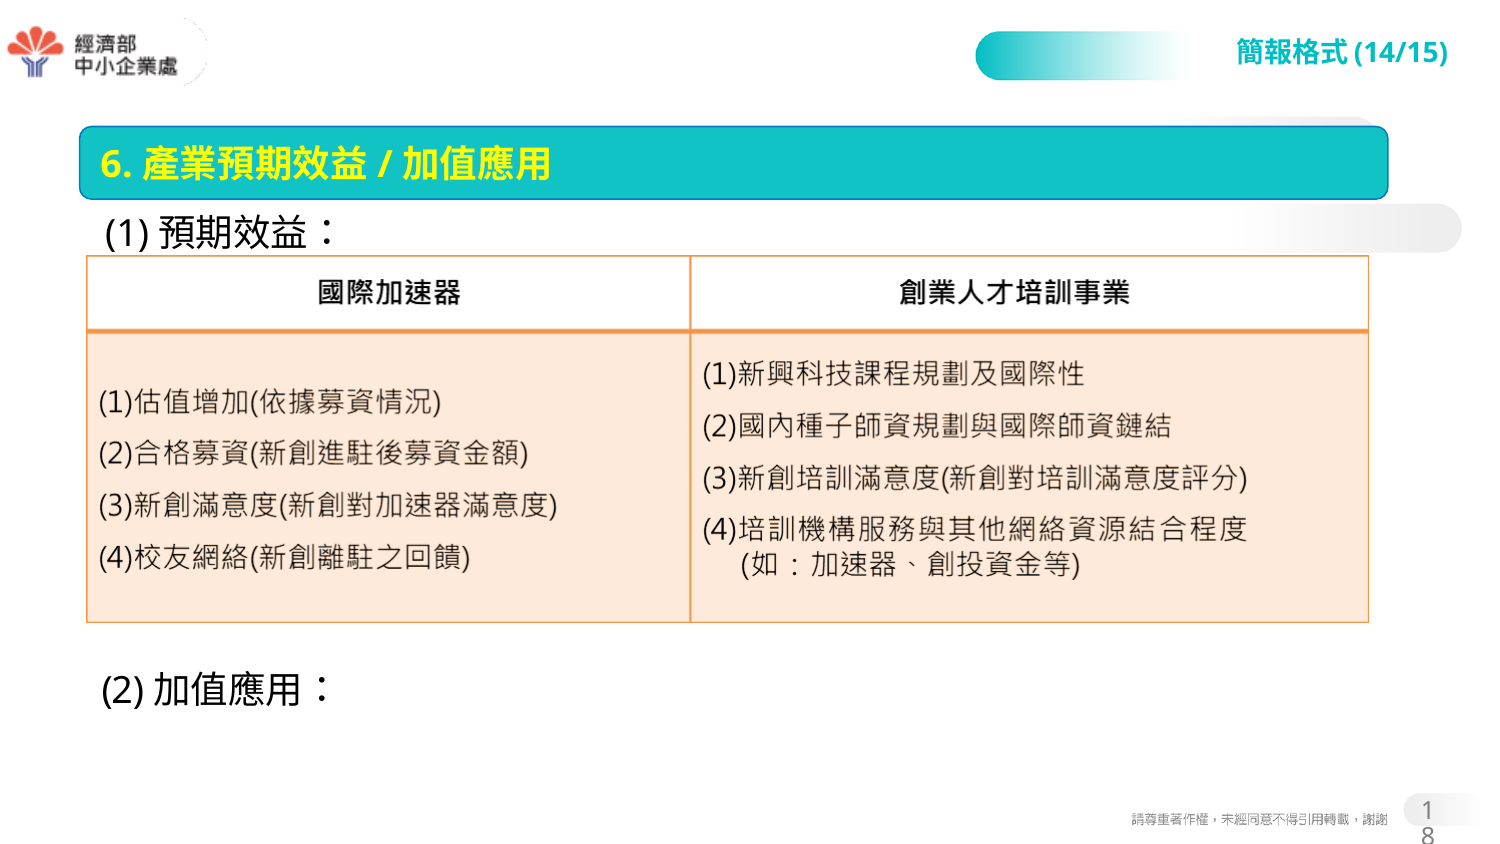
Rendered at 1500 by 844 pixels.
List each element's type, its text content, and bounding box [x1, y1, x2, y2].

text_box 18 [1405, 787, 1464, 833]
text_box (1)預期效益： [103, 207, 337, 255]
text_box 6.產業預期效益/加值應用 [79, 126, 1388, 200]
text_box (2)加值應用： [85, 658, 356, 718]
list 簡報格式(14/15) [952, 27, 1478, 131]
picture [86, 256, 1369, 624]
